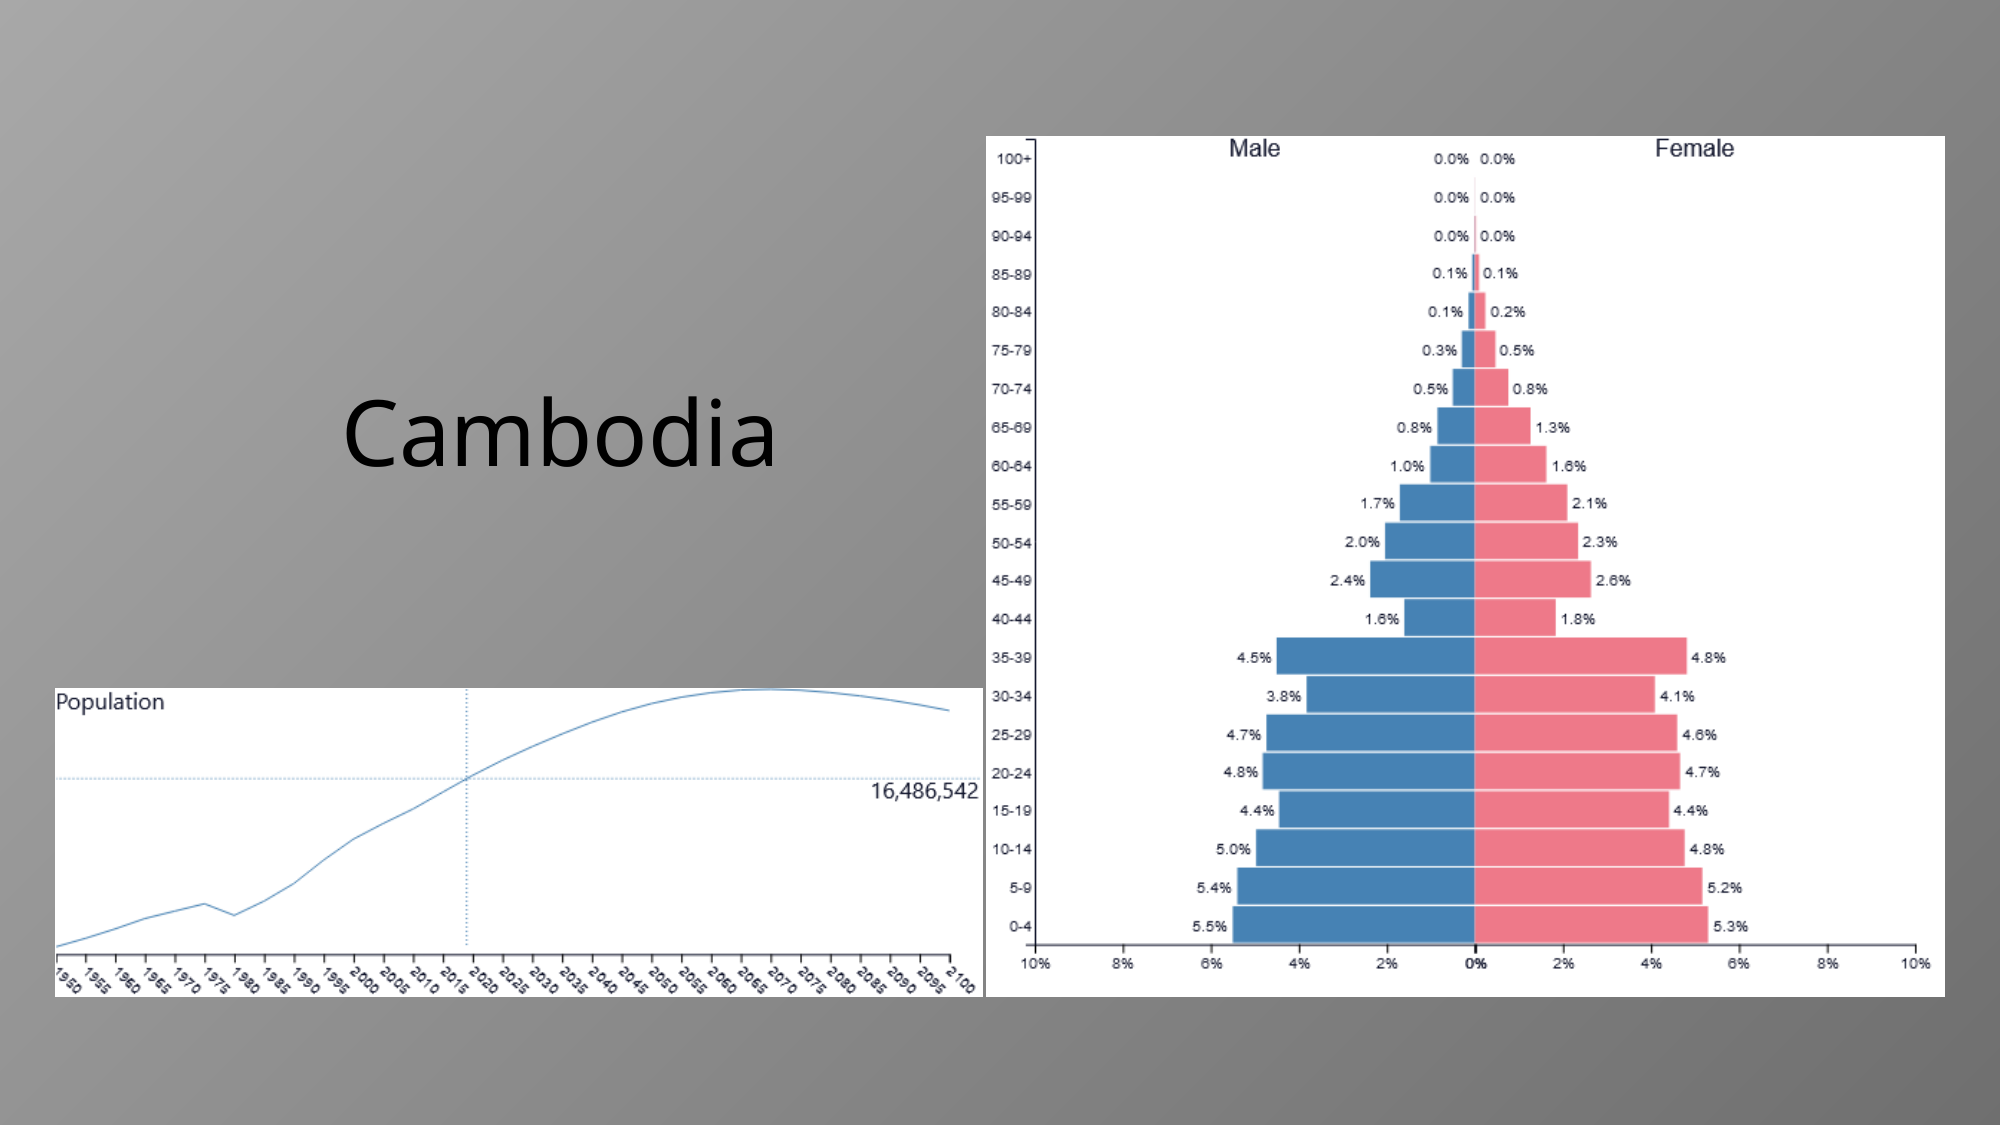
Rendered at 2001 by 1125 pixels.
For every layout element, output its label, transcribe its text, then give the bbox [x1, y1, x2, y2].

picture [986, 137, 1945, 997]
picture [55, 688, 983, 997]
title Cambodia [326, 302, 986, 571]
